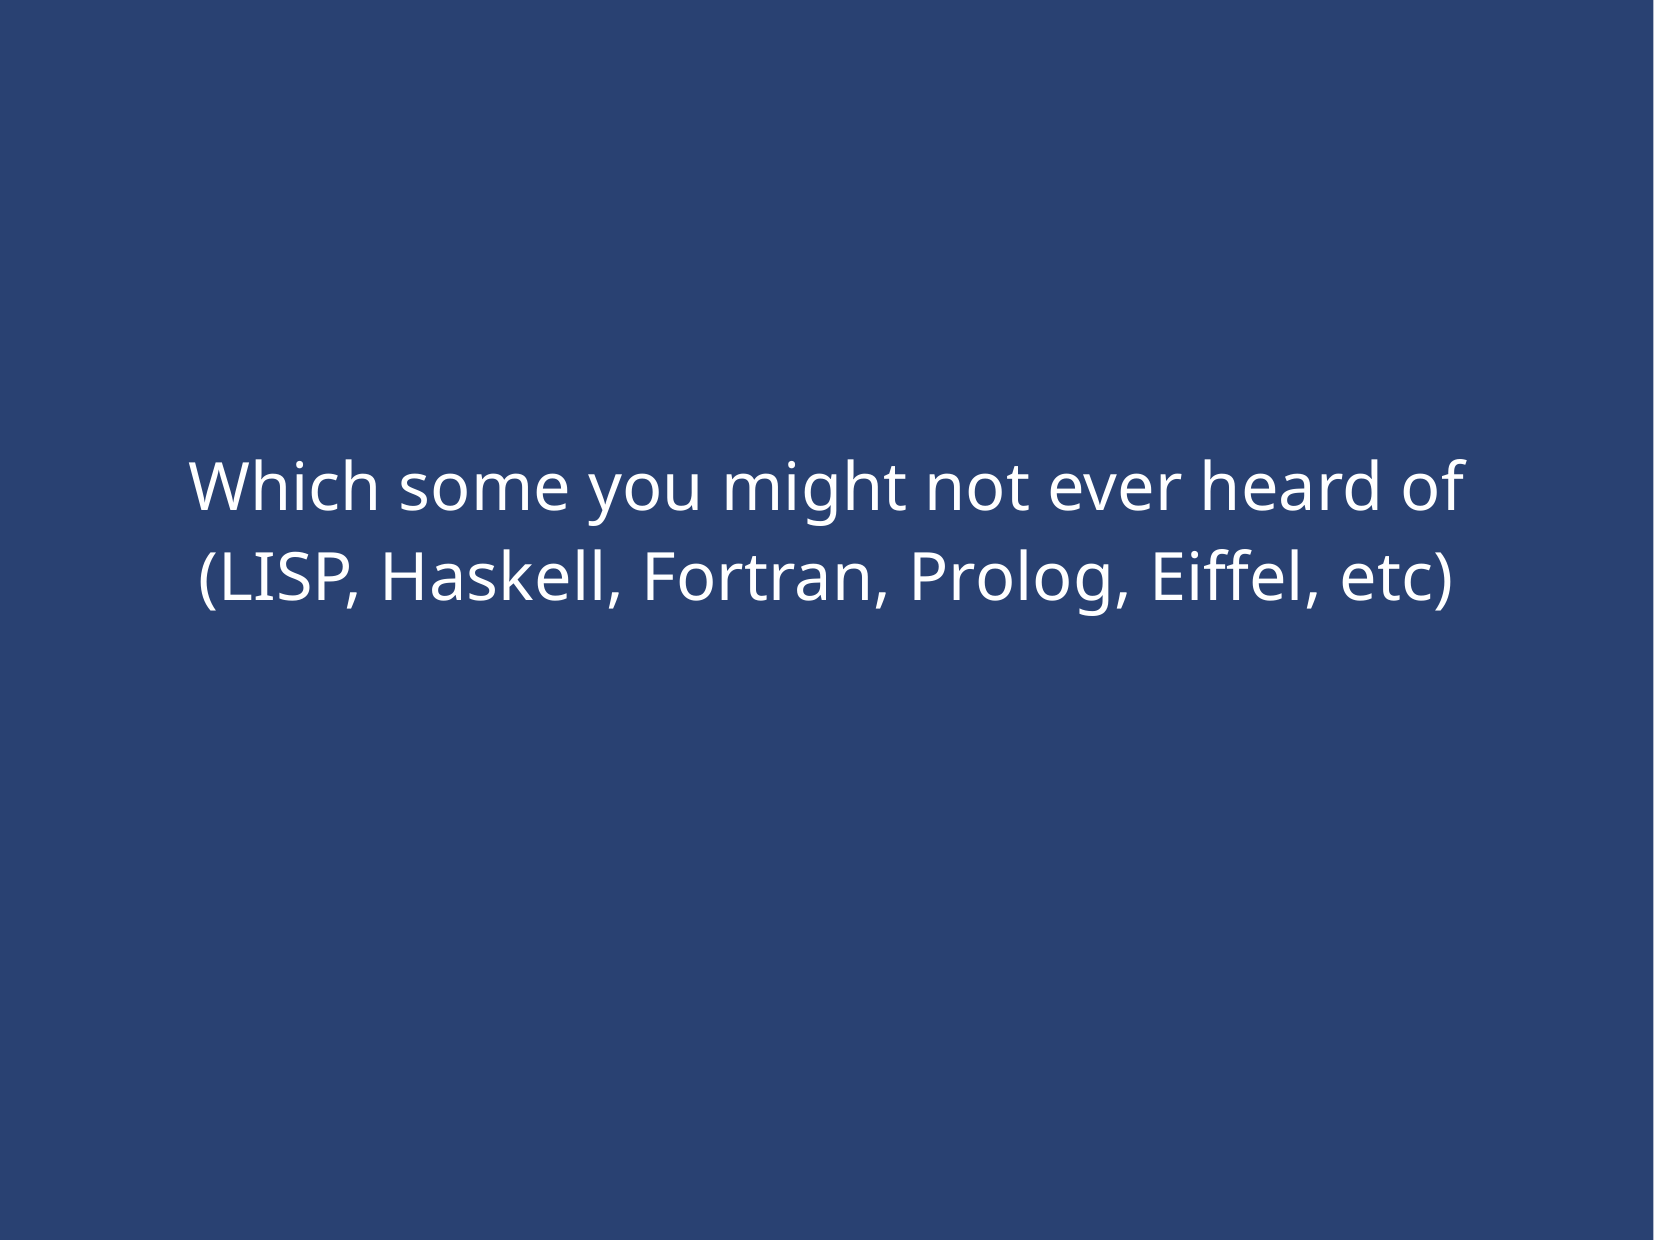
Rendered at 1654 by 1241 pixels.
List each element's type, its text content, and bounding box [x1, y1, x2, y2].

subtitle Which some you might not ever heard of (LISP, Haskell, Fortran, Prolog, Eiffel, etc) [82, 49, 1571, 1109]
